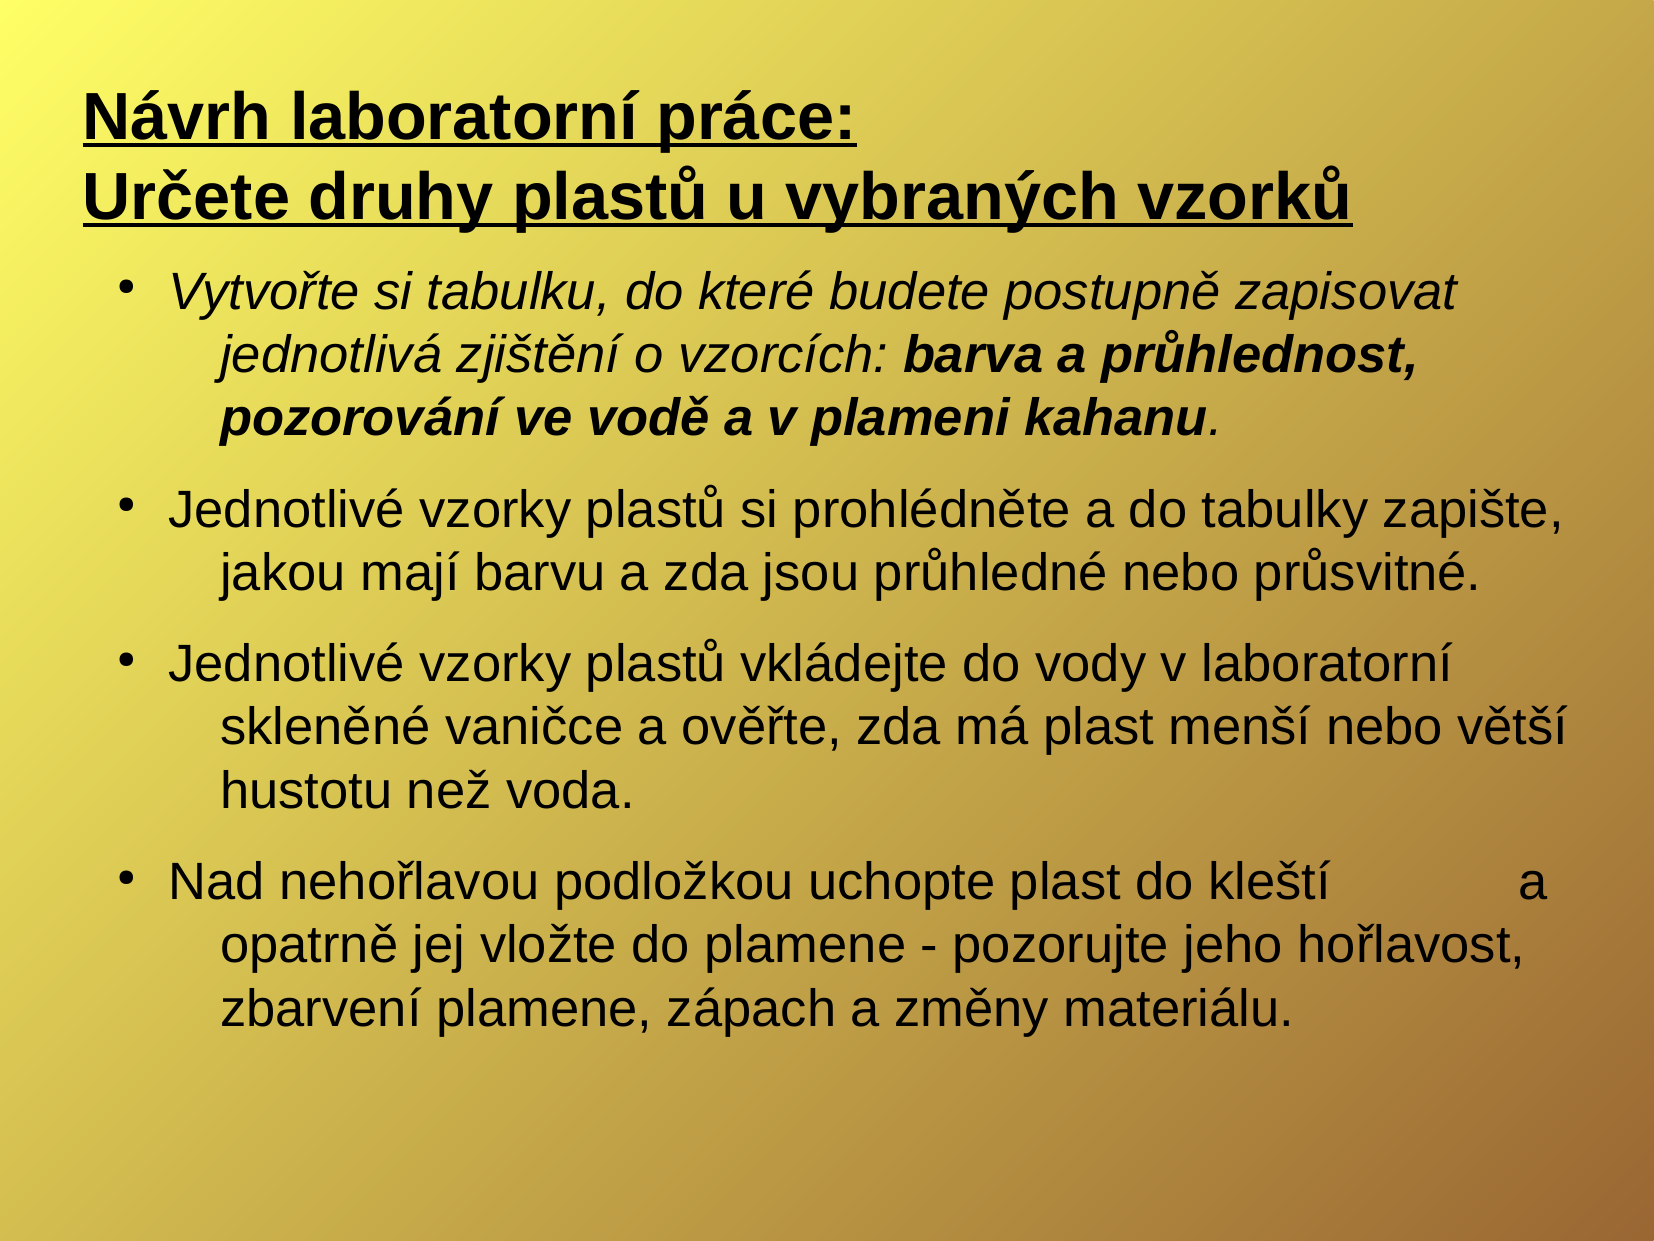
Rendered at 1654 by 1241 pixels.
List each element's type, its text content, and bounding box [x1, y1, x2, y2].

list Vytvořte si tabulku, do které budete postupně zapisovat jednotlivá zjištění o vzorcích: barva a průhlednost, pozorování ve vodě a v plameni kahanu. Jednotlivé vzorky plastů si prohlédněte a do tabulky zapište, jakou mají barvu a zda jsou průhledné nebo průsvitné. Jednotlivé vzorky plastů vkládejte do vody v laboratorní skleněné vaničce a ověřte, zda má plast menší nebo větší hustotu než voda. Nad nehořlavou podložkou uchopte plast do kleští a opatrně jej vložte do plamene - pozorujte jeho hořlavost, zbarvení plamene, zápach a změny materiálu. [82, 256, 1571, 1075]
title Návrh laboratorní práce: Určete druhy plastů u vybraných vzorků [82, 49, 1571, 256]
